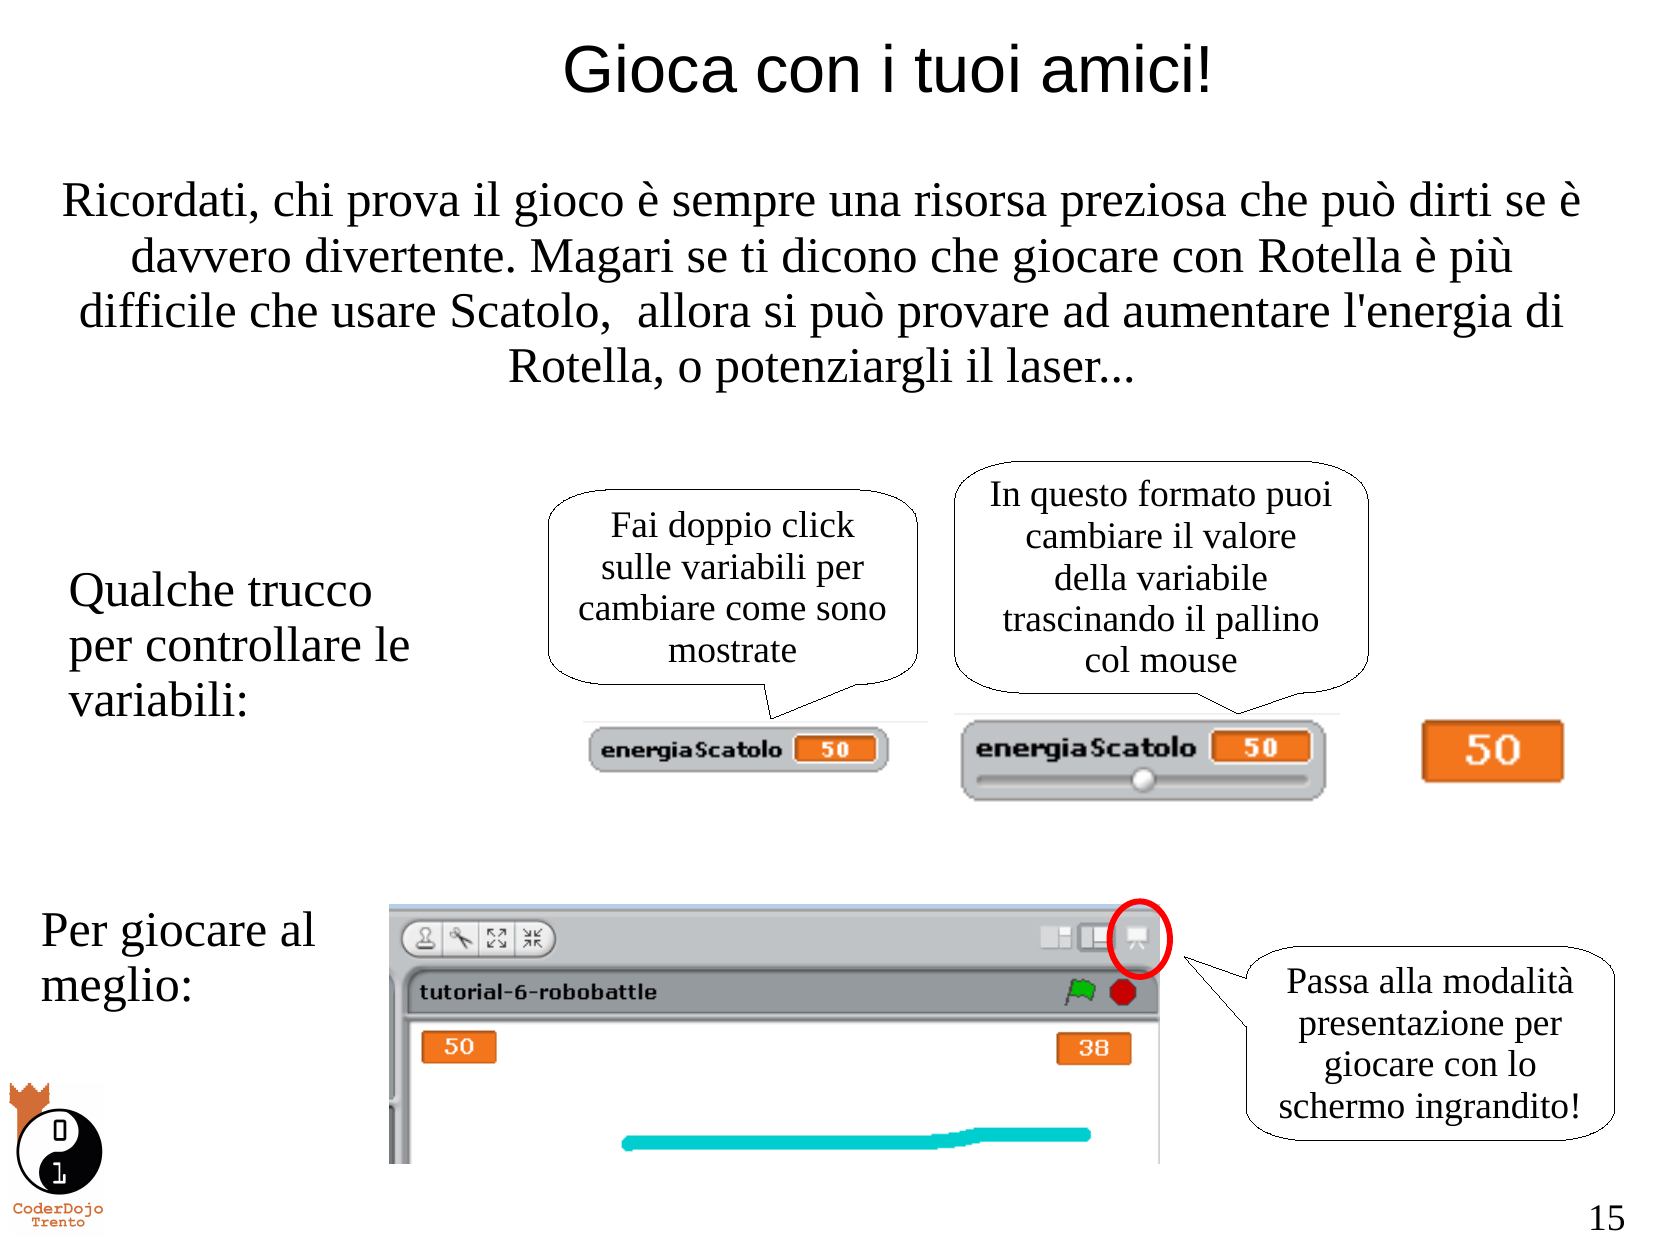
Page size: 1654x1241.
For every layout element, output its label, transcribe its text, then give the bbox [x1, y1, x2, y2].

text_box Passa alla modalità presentazione per giocare con lo schermo ingrandito! [1184, 946, 1615, 1141]
picture [583, 721, 928, 803]
text_box In questo formato puoi cambiare il valore della variabile trascinando il pallino col mouse [954, 461, 1369, 714]
text_box Qualche trucco per controllare le variabili: [53, 554, 461, 738]
text_box Fai doppio click sulle variabili per cambiare come sono mostrate [548, 489, 918, 719]
text_box 15 [1573, 1189, 1646, 1241]
picture [389, 904, 1160, 1164]
title Gioca con i tuoi amici! [153, 27, 1643, 112]
picture [954, 713, 1340, 820]
text_box Ricordati, chi prova il gioco è sempre una risorsa preziosa che può dirti se è davvero divertente. Magari se ti dicono che giocare con Rotella è più difficile che usare Scatolo, allora si può provare ad aumentare l'energia di Rotella, o potenziargli il laser... [46, 164, 1620, 405]
picture [1113, 905, 1160, 973]
picture [9, 1083, 104, 1237]
text_box Per giocare al meglio: [26, 894, 339, 1025]
picture [1411, 709, 1624, 834]
